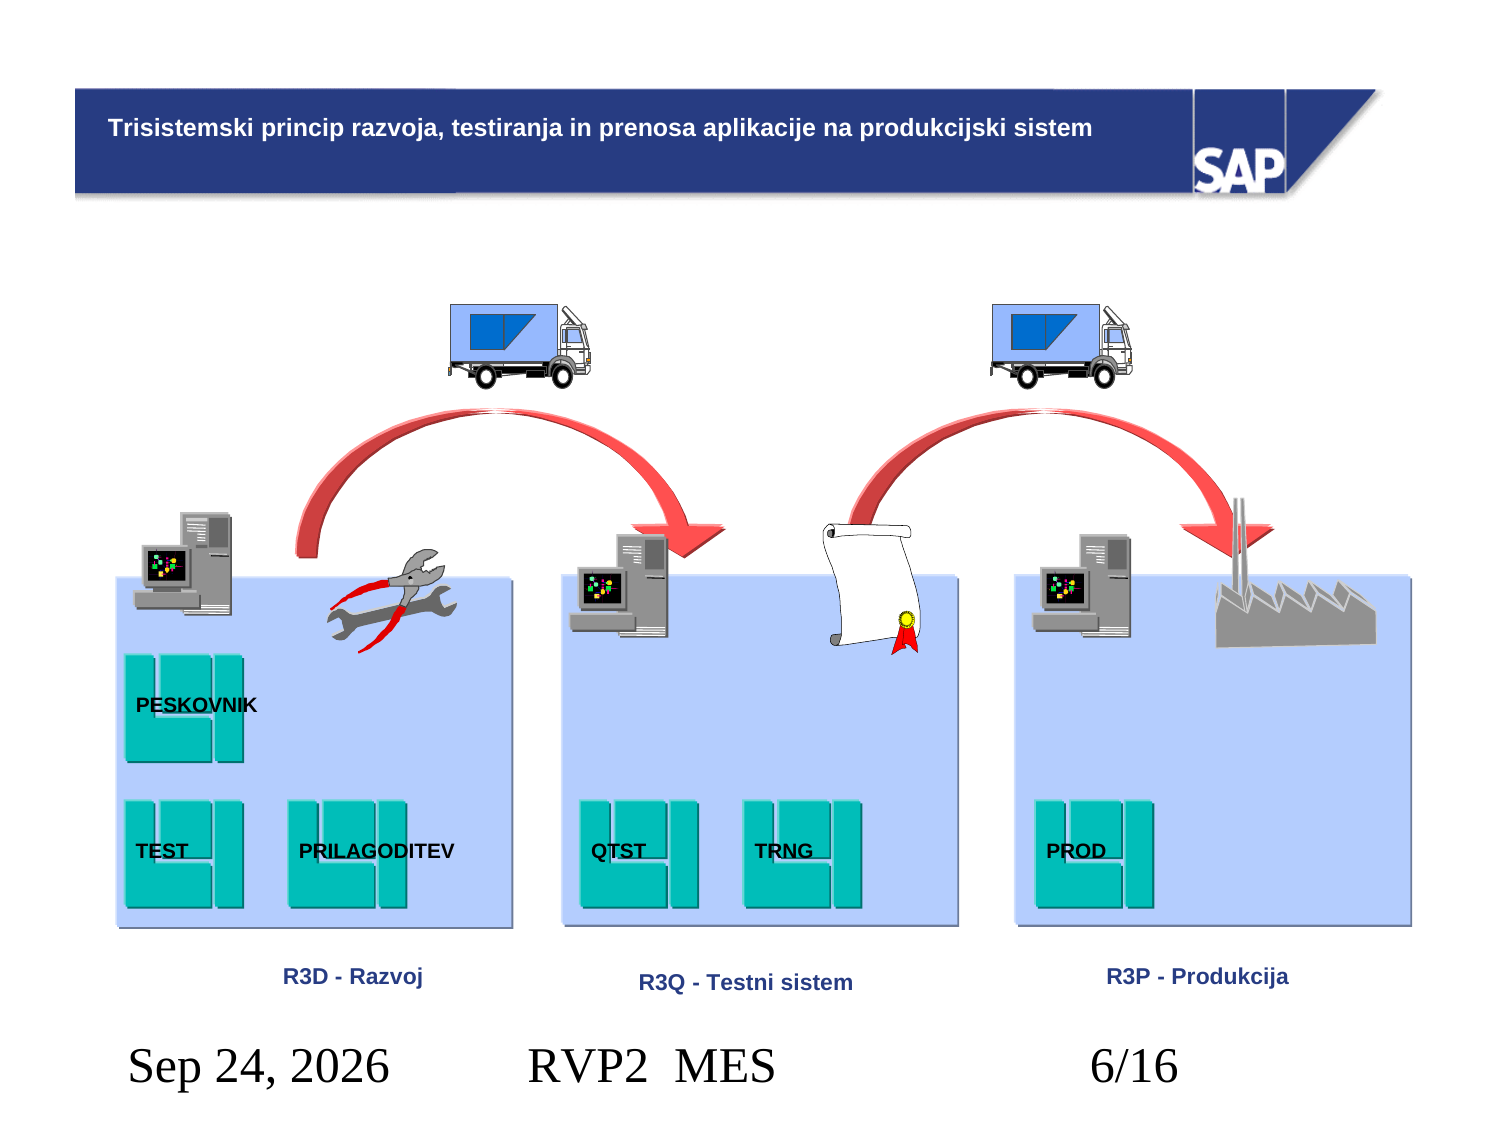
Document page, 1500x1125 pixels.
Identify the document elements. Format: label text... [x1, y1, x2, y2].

text_box [1106, 308, 1122, 324]
text_box [1305, 584, 1315, 606]
text_box PRILAGODITEV [299, 837, 455, 863]
text_box [1091, 357, 1116, 368]
text_box [450, 304, 560, 389]
text_box [990, 363, 1003, 376]
text_box [585, 345, 591, 364]
text_box [1283, 585, 1306, 606]
text_box [1013, 534, 1413, 927]
text_box R3Q - Testni sistem [578, 967, 915, 996]
text_box [1092, 361, 1115, 389]
text_box PROD [1046, 837, 1107, 863]
text_box [1252, 585, 1275, 607]
text_box [390, 567, 443, 585]
text_box PESKOVNIK [135, 691, 258, 717]
text_box [1246, 523, 1276, 549]
text_box R3P - Produkcija [1106, 961, 1289, 990]
text_box [567, 344, 584, 363]
text_box [1334, 583, 1348, 606]
text_box [115, 512, 514, 929]
text_box [1233, 499, 1238, 592]
text_box [568, 330, 581, 342]
text_box [561, 326, 566, 355]
text_box [404, 551, 435, 573]
text_box TEST [135, 837, 189, 863]
text_box [1315, 586, 1336, 603]
text_box [1103, 326, 1108, 355]
text_box R3D - Razvoj [282, 961, 424, 990]
text_box [1217, 596, 1375, 647]
text_box [992, 304, 1101, 389]
text_box [448, 363, 462, 376]
text_box [551, 357, 575, 369]
text_box [1242, 499, 1247, 598]
text_box [1276, 585, 1283, 605]
text_box [577, 369, 585, 375]
text_box [294, 408, 1233, 927]
text_box [564, 308, 580, 324]
text_box [1110, 330, 1123, 342]
text_box Trisistemski princip razvoja, testiranja in prenosa aplikacije na produkcijski sistem [107, 111, 1096, 142]
text_box QTST [590, 837, 647, 863]
text_box [1222, 585, 1243, 608]
picture [75, 87, 1399, 218]
text_box [1350, 589, 1362, 598]
text_box TRNG [754, 837, 814, 863]
text_box [1109, 344, 1125, 363]
text_box [551, 361, 573, 389]
text_box [1246, 587, 1250, 606]
text_box [1119, 369, 1127, 375]
text_box [1126, 343, 1132, 362]
text_box [402, 587, 418, 606]
